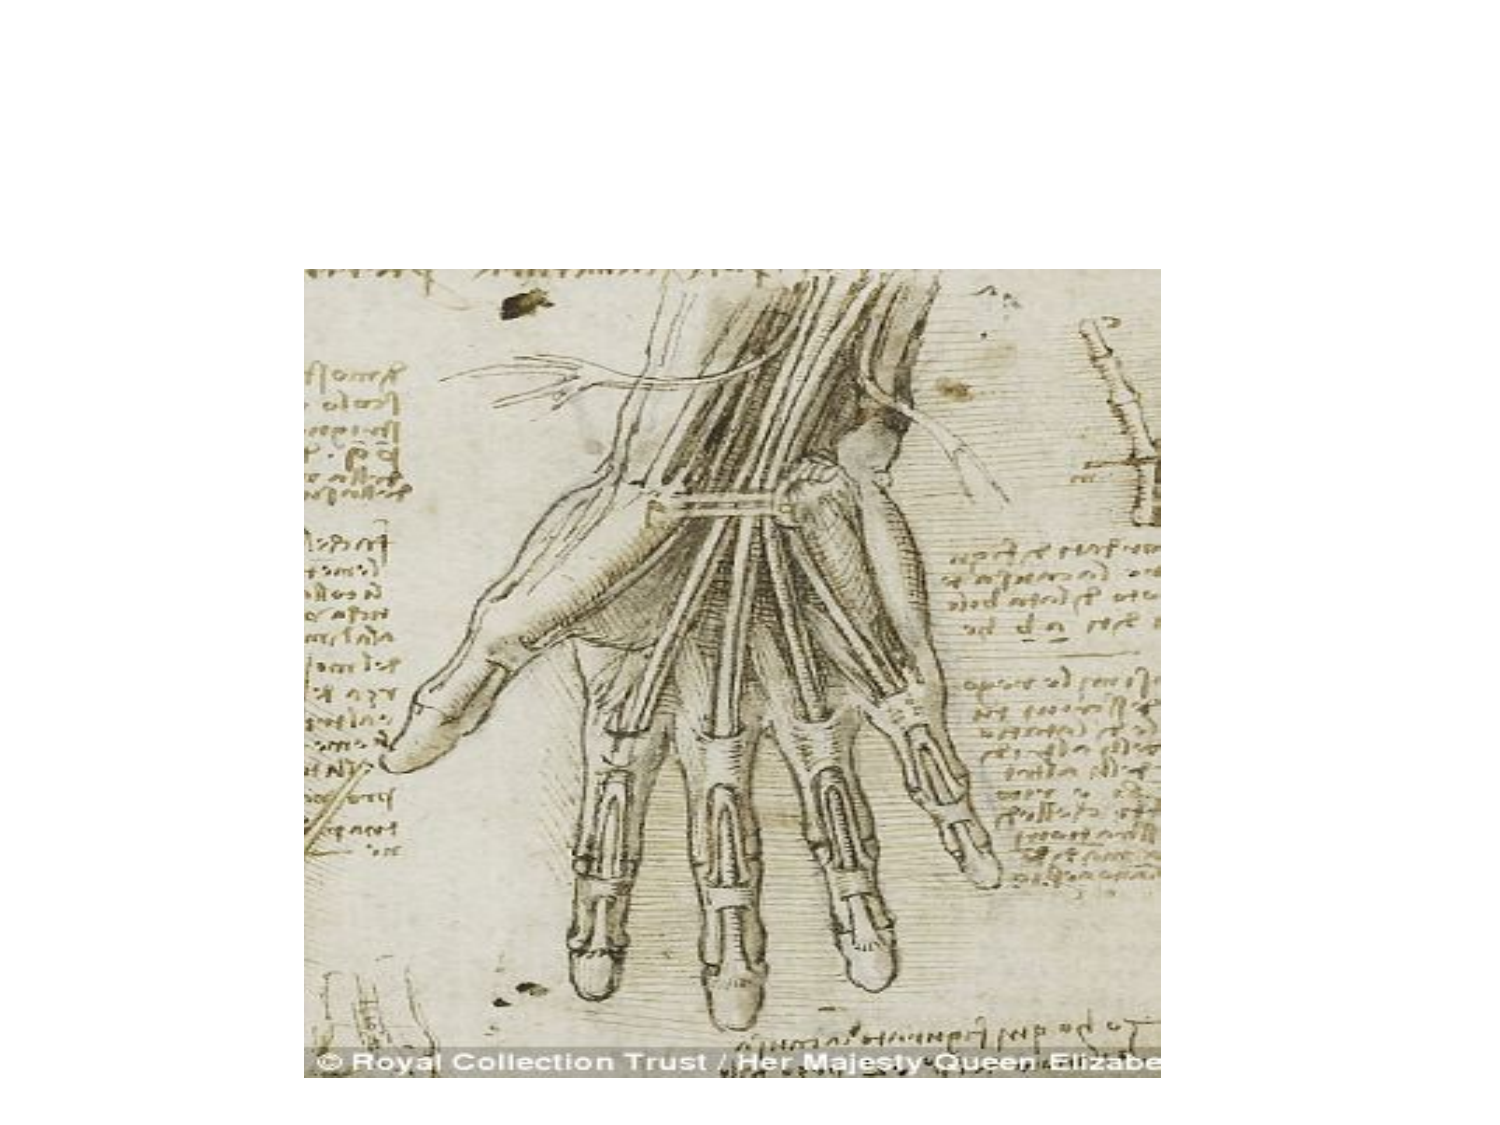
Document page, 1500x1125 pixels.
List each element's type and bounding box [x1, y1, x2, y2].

picture [304, 269, 1161, 1079]
